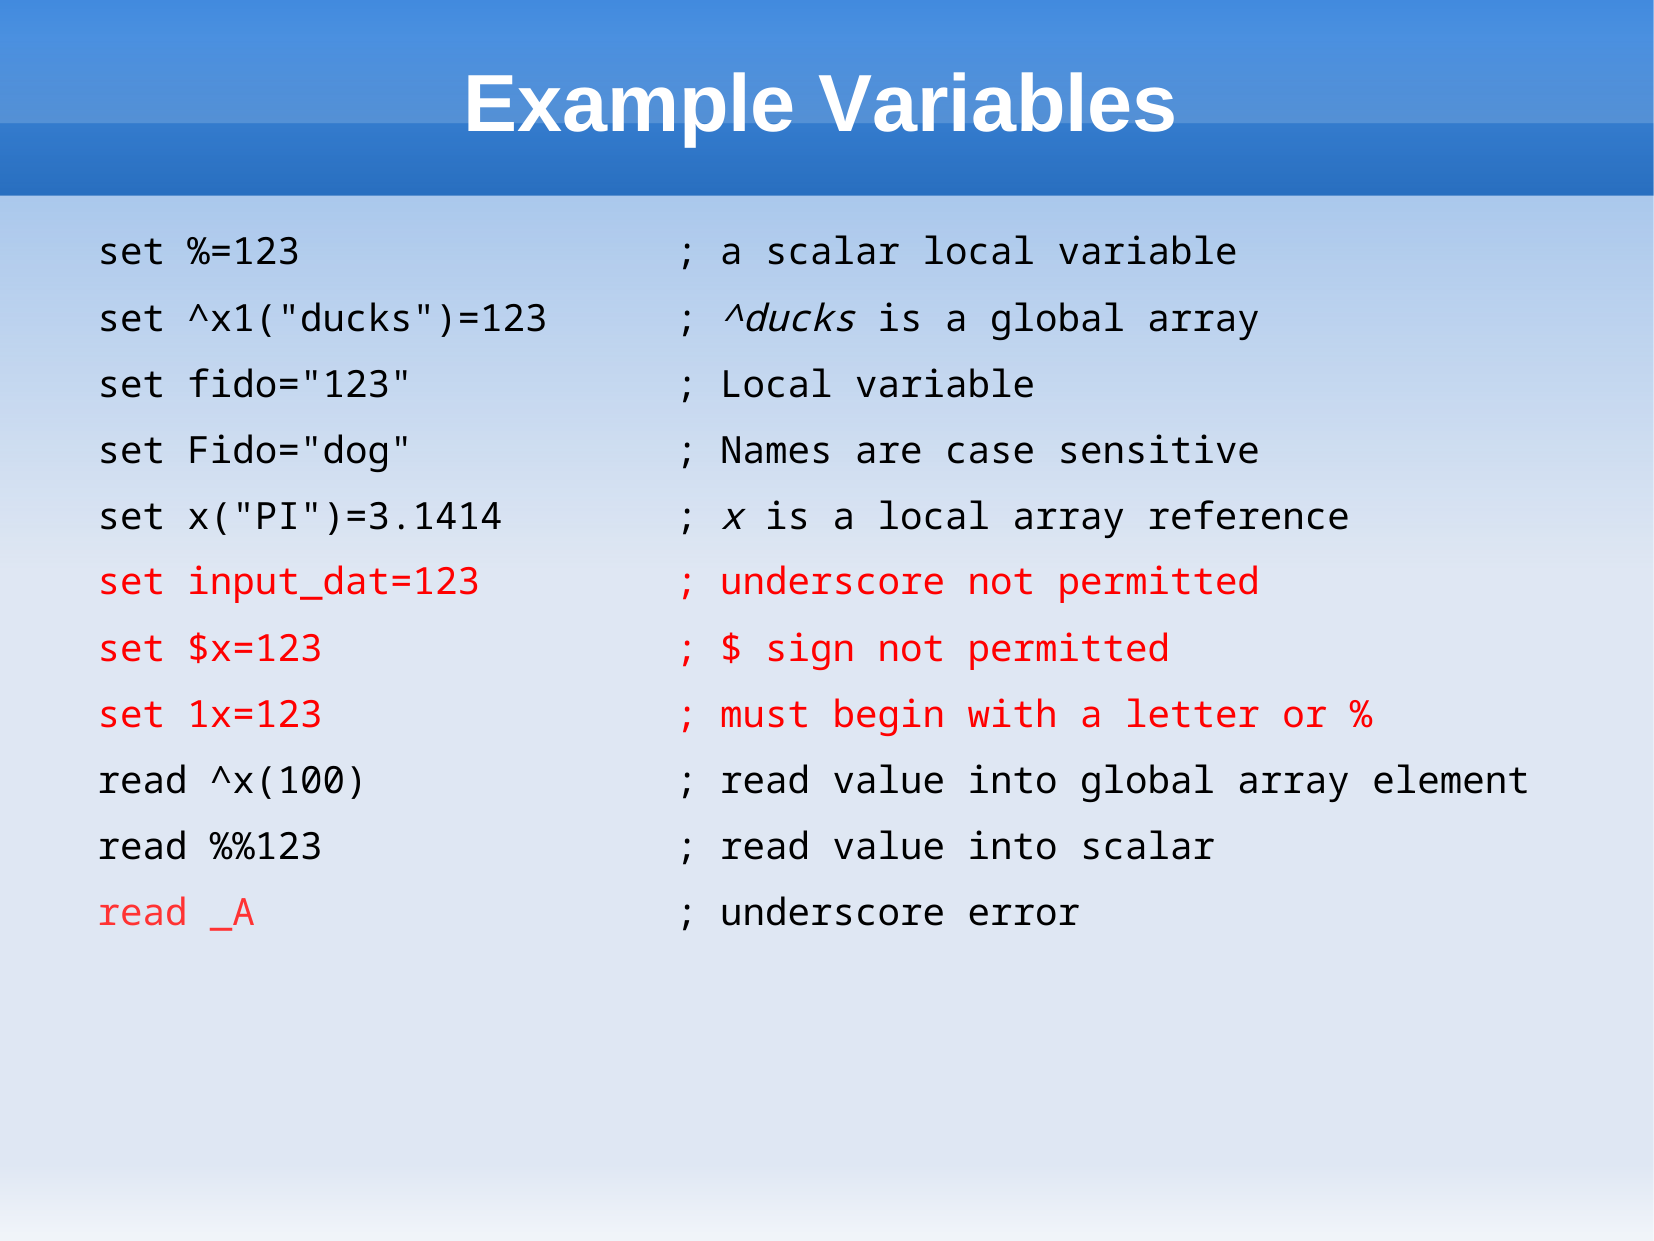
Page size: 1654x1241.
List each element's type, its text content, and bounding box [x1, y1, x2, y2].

title Example Variables [76, 0, 1565, 208]
picture [0, 0, 1654, 1241]
list set %=123 ; a scalar local variable set ^x1("ducks")=123 ; ^ducks is a global array set fido="123" ; Local variable set Fido="dog" ; Names are case sensitive set x("PI")=3.1414 ; x is a local array reference set input_dat=123 ; underscore not permitted set $x=123 ; $ sign not permitted set 1x=123 ; must begin with a letter or % read ^x(100) ; read value into global array element read %%123 ; read value into scalar read _A ; underscore error [75, 225, 1564, 1133]
